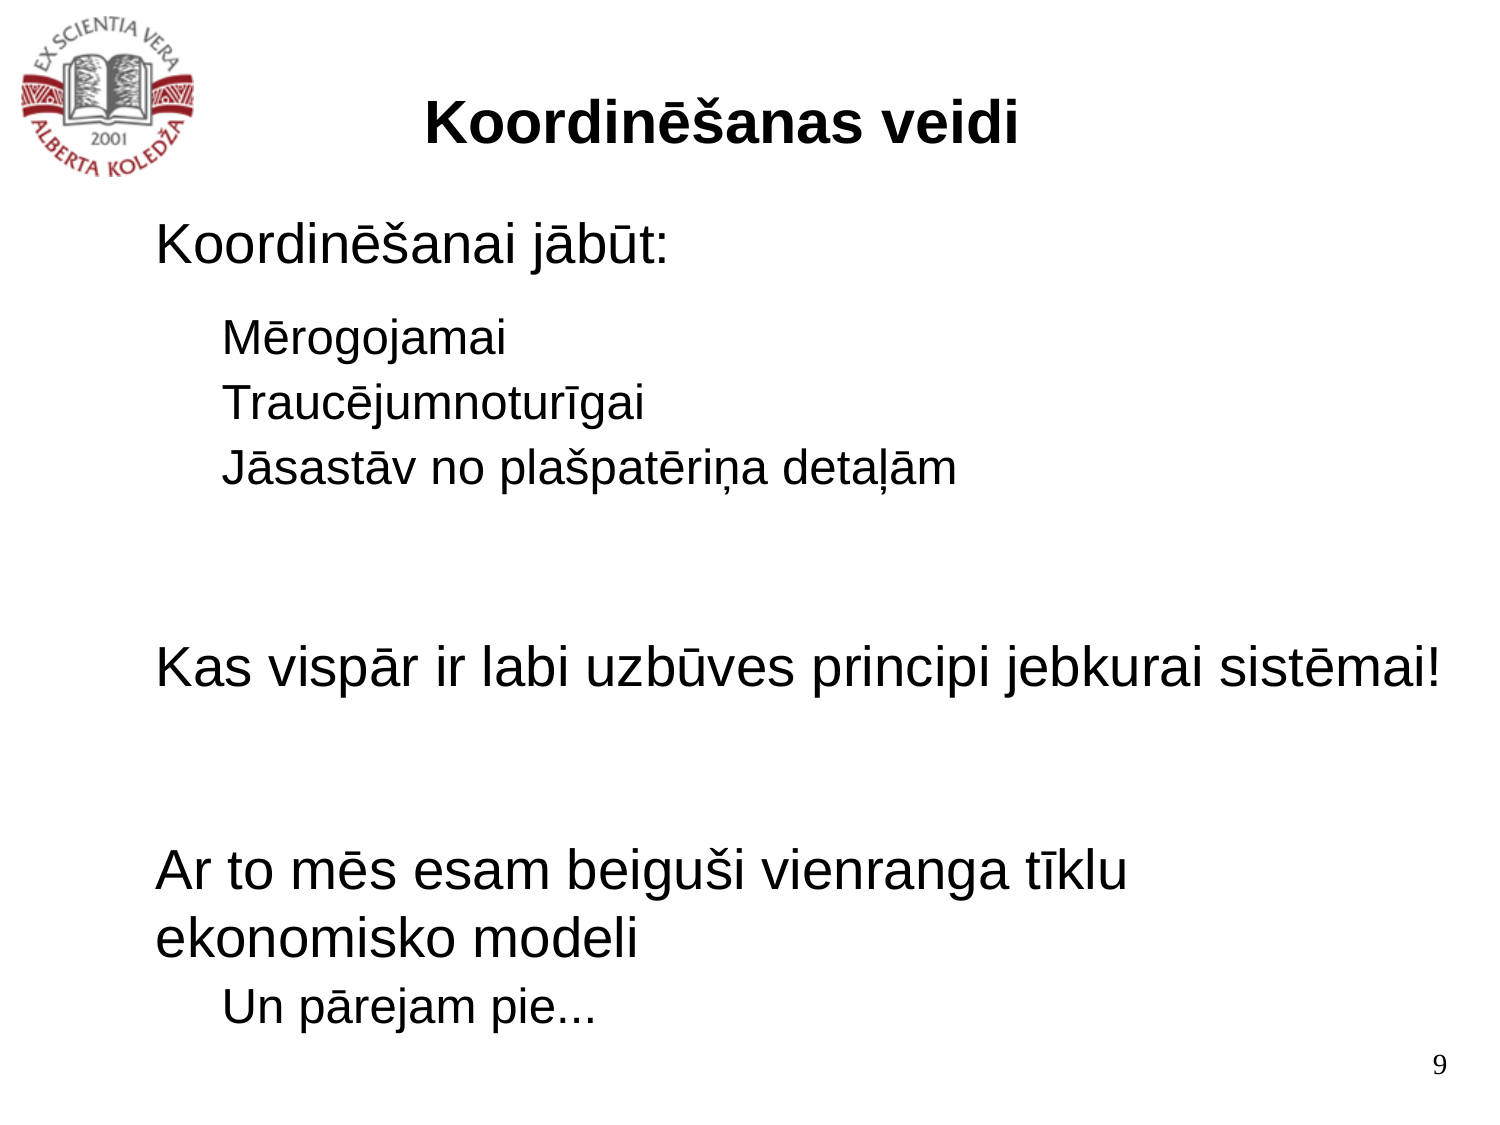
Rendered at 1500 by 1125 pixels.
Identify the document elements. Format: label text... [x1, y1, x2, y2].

title Koordinēšanas veidi [50, 62, 1374, 175]
picture [21, 16, 194, 177]
text_box <skaitlis> [1312, 1037, 1463, 1101]
list Koordinēšanai jābūt: Mērogojamai Traucējumnoturīgai Jāsastāv no plašpatēriņa detaļām Kas vispār ir labi uzbūves principi jebkurai sistēmai! Ar to mēs esam beiguši vienranga tīklu ekonomisko modeli Un pārejam pie... [74, 200, 1463, 1101]
